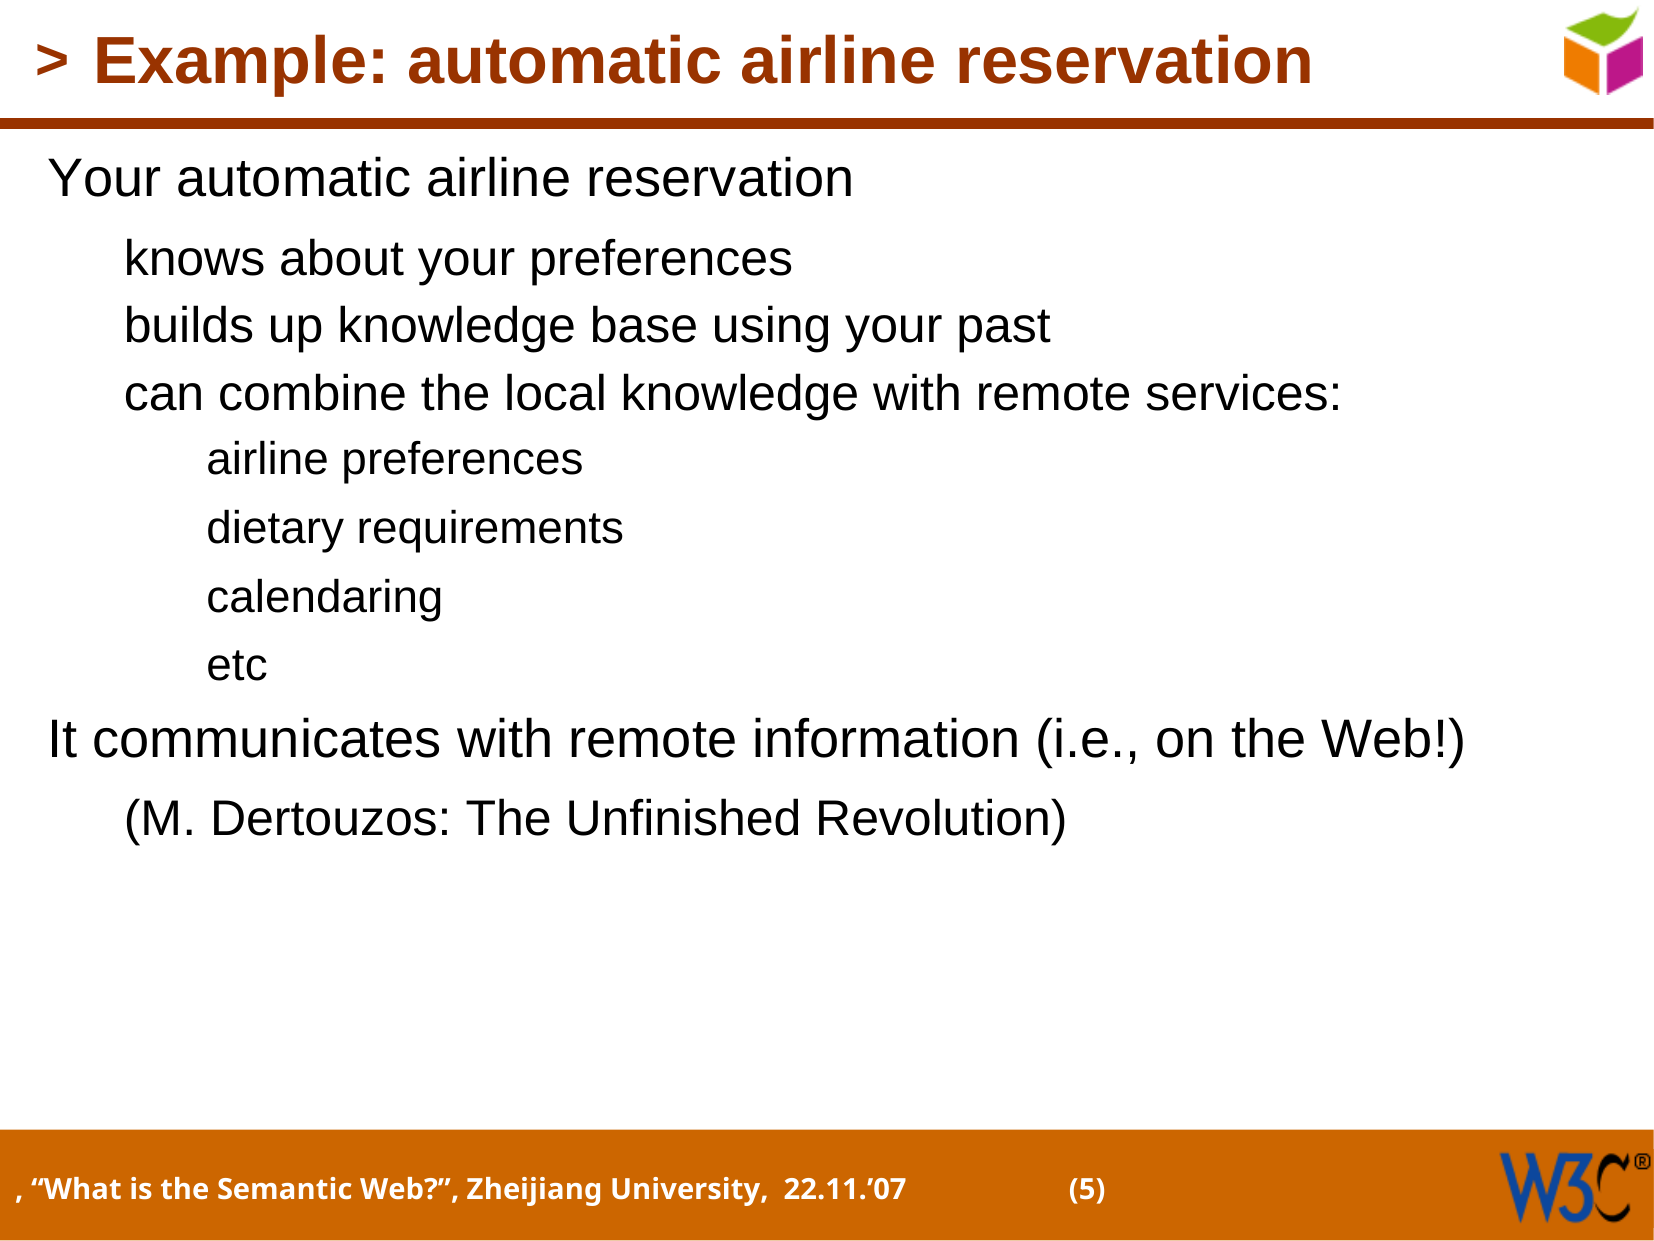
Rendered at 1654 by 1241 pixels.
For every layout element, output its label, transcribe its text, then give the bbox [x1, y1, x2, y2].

picture [1564, 5, 1643, 95]
picture [1495, 1149, 1654, 1228]
title Example: automatic airline reservation [93, 7, 1493, 111]
list Your automatic airline reservation knows about your preferences builds up knowledge base using your past can combine the local knowledge with remote services: airline preferences dietary requirements calendaring etc It communicates with remote information (i.e., on the Web!) (M. Dertouzos: The Unfinished Revolution) [29, 147, 1624, 1119]
